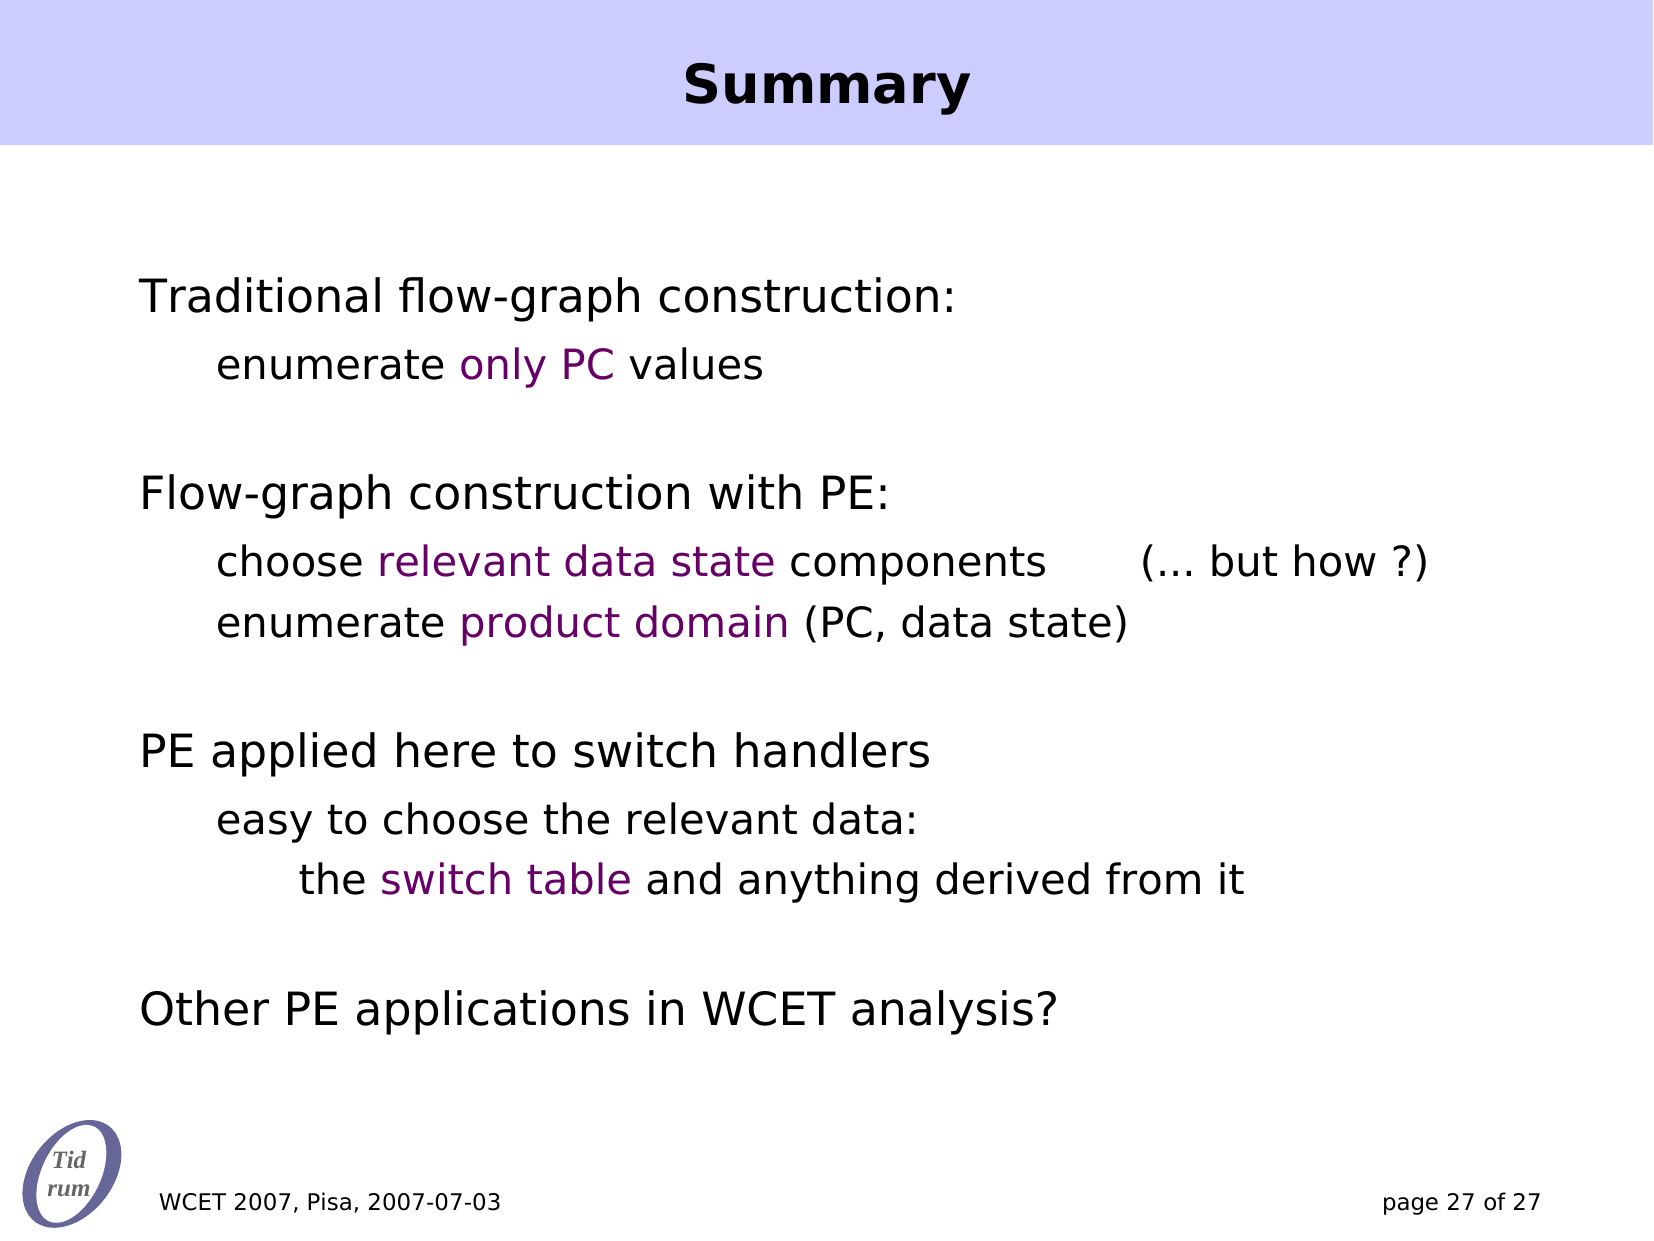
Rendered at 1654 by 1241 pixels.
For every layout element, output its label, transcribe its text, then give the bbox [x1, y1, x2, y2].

title Summary [121, 43, 1533, 126]
list Traditional flow-graph construction: enumerate only PC values Flow-graph construction with PE: choose relevant data state components (... but how ?) enumerate product domain (PC, data state) PE applied here to switch handlers easy to choose the relevant data: the switch table and anything derived from it Other PE applications in WCET analysis? [121, 269, 1533, 1037]
